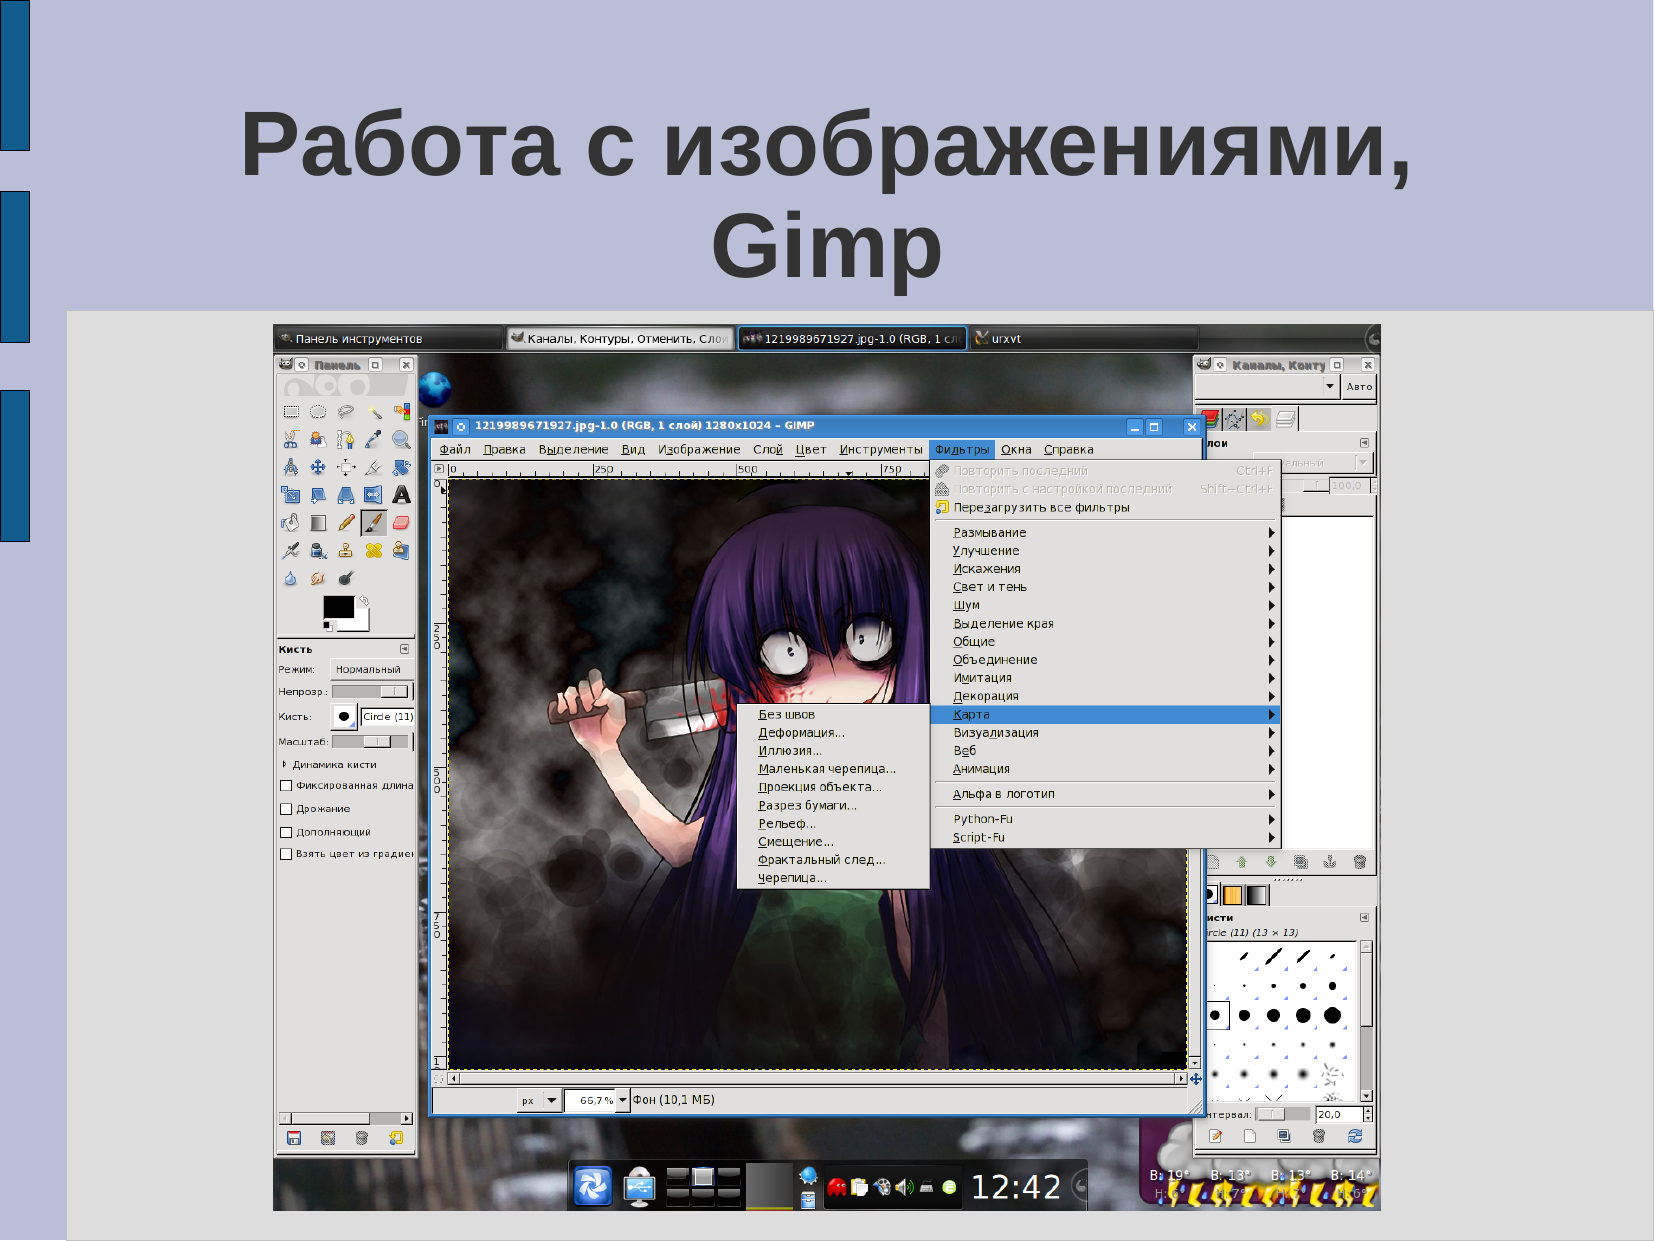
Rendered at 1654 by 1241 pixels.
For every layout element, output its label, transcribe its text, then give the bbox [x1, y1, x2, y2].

picture [273, 324, 1381, 1211]
title Работа с изображениями, Gimp [121, 92, 1534, 298]
